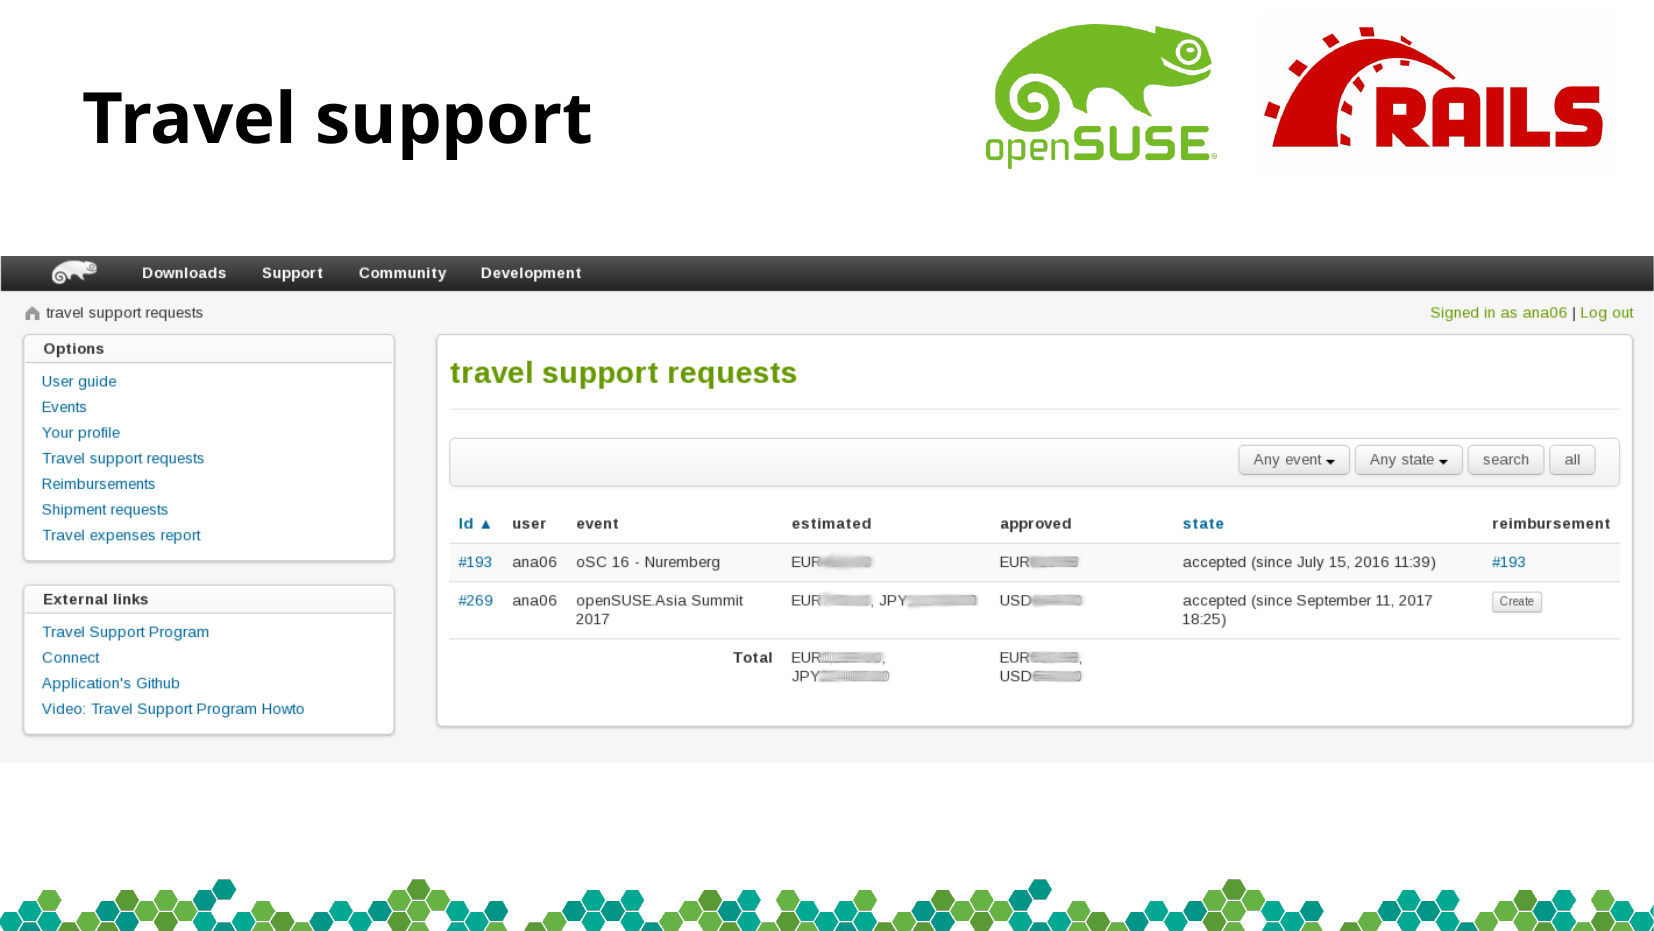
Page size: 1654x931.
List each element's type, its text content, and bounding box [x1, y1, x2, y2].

picture [1257, 10, 1618, 178]
picture [986, 24, 1217, 169]
picture [0, 256, 1654, 763]
picture [0, 871, 1654, 931]
text_box Travel support [82, 37, 1571, 193]
